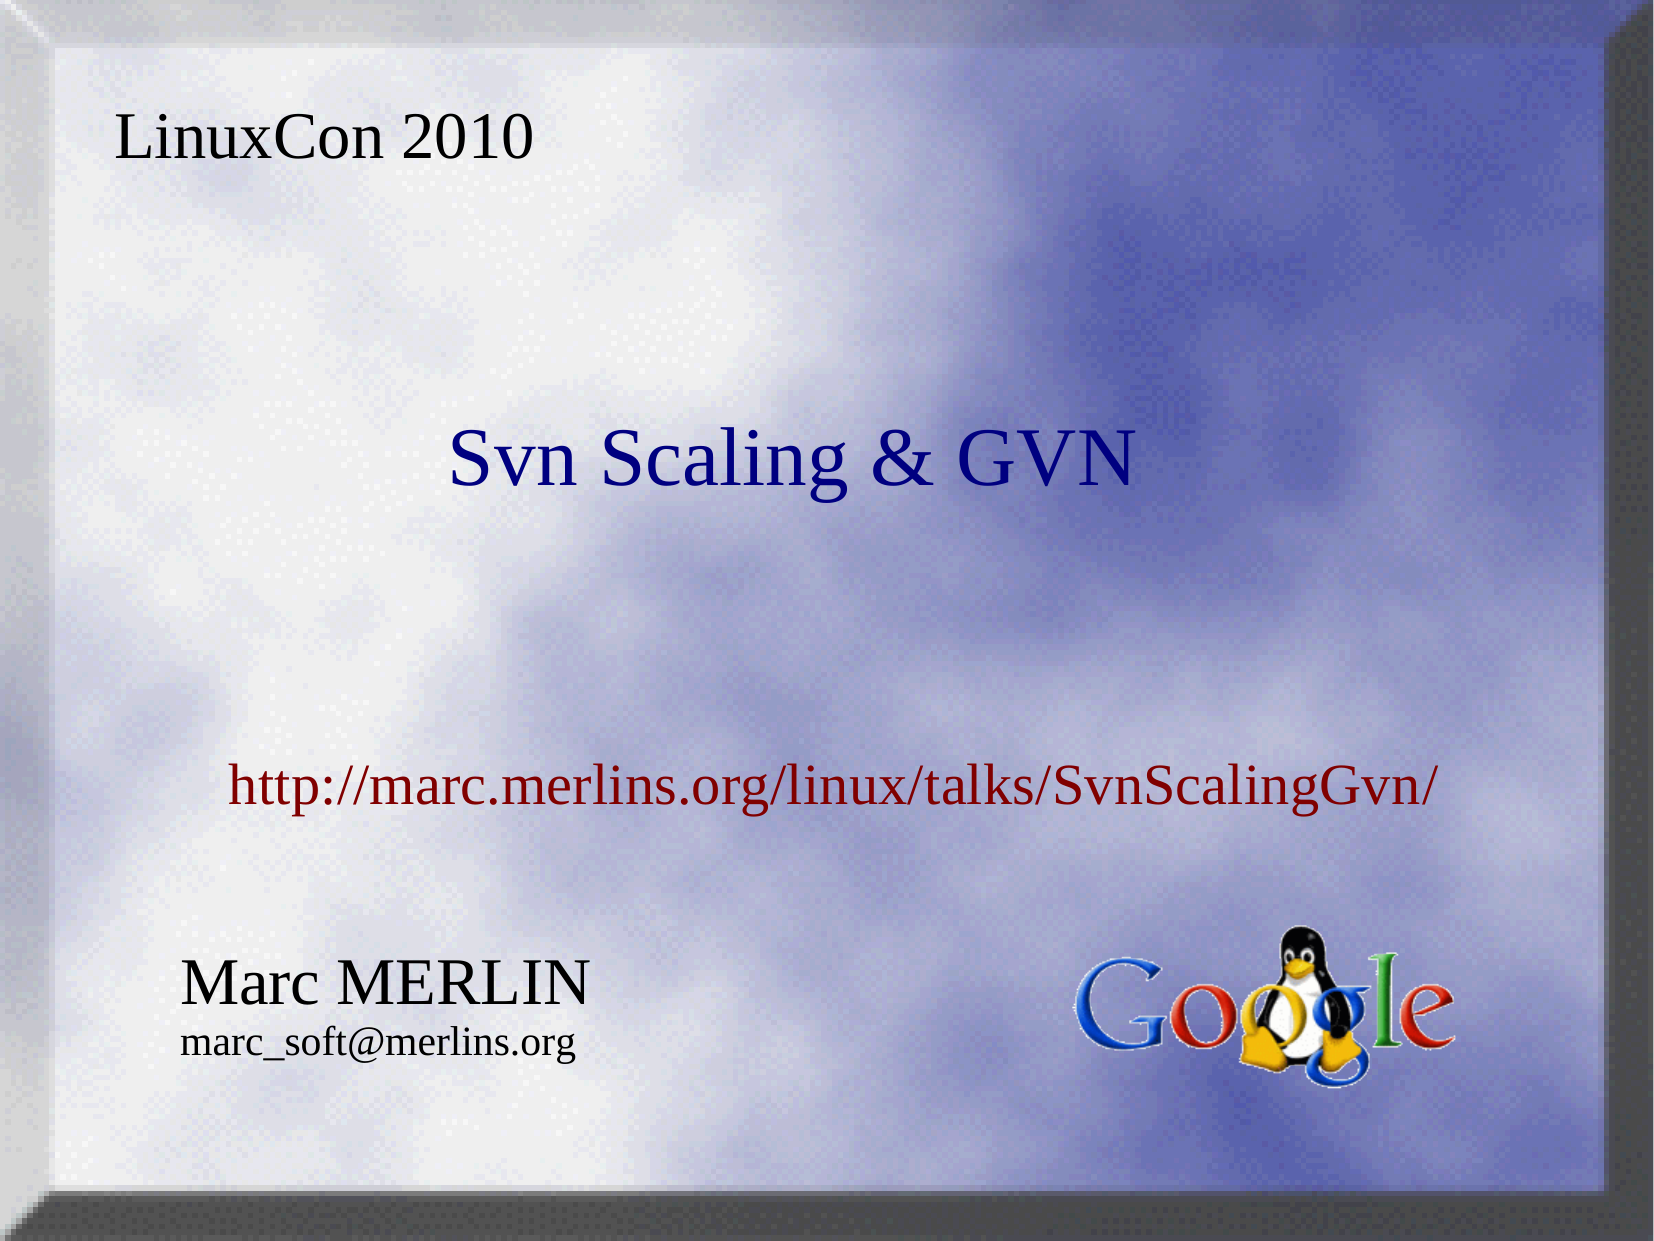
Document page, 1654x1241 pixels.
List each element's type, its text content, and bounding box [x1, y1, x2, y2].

picture [0, 0, 1654, 1241]
text_box LinuxCon 2010 [114, 99, 672, 189]
title Svn Scaling & GVN [337, 313, 1249, 601]
title http://marc.merlins.org/linux/talks/SvnScalingGvn/ [125, 727, 1543, 842]
subtitle Marc MERLIN marc_soft@merlins.org [180, 944, 633, 1080]
